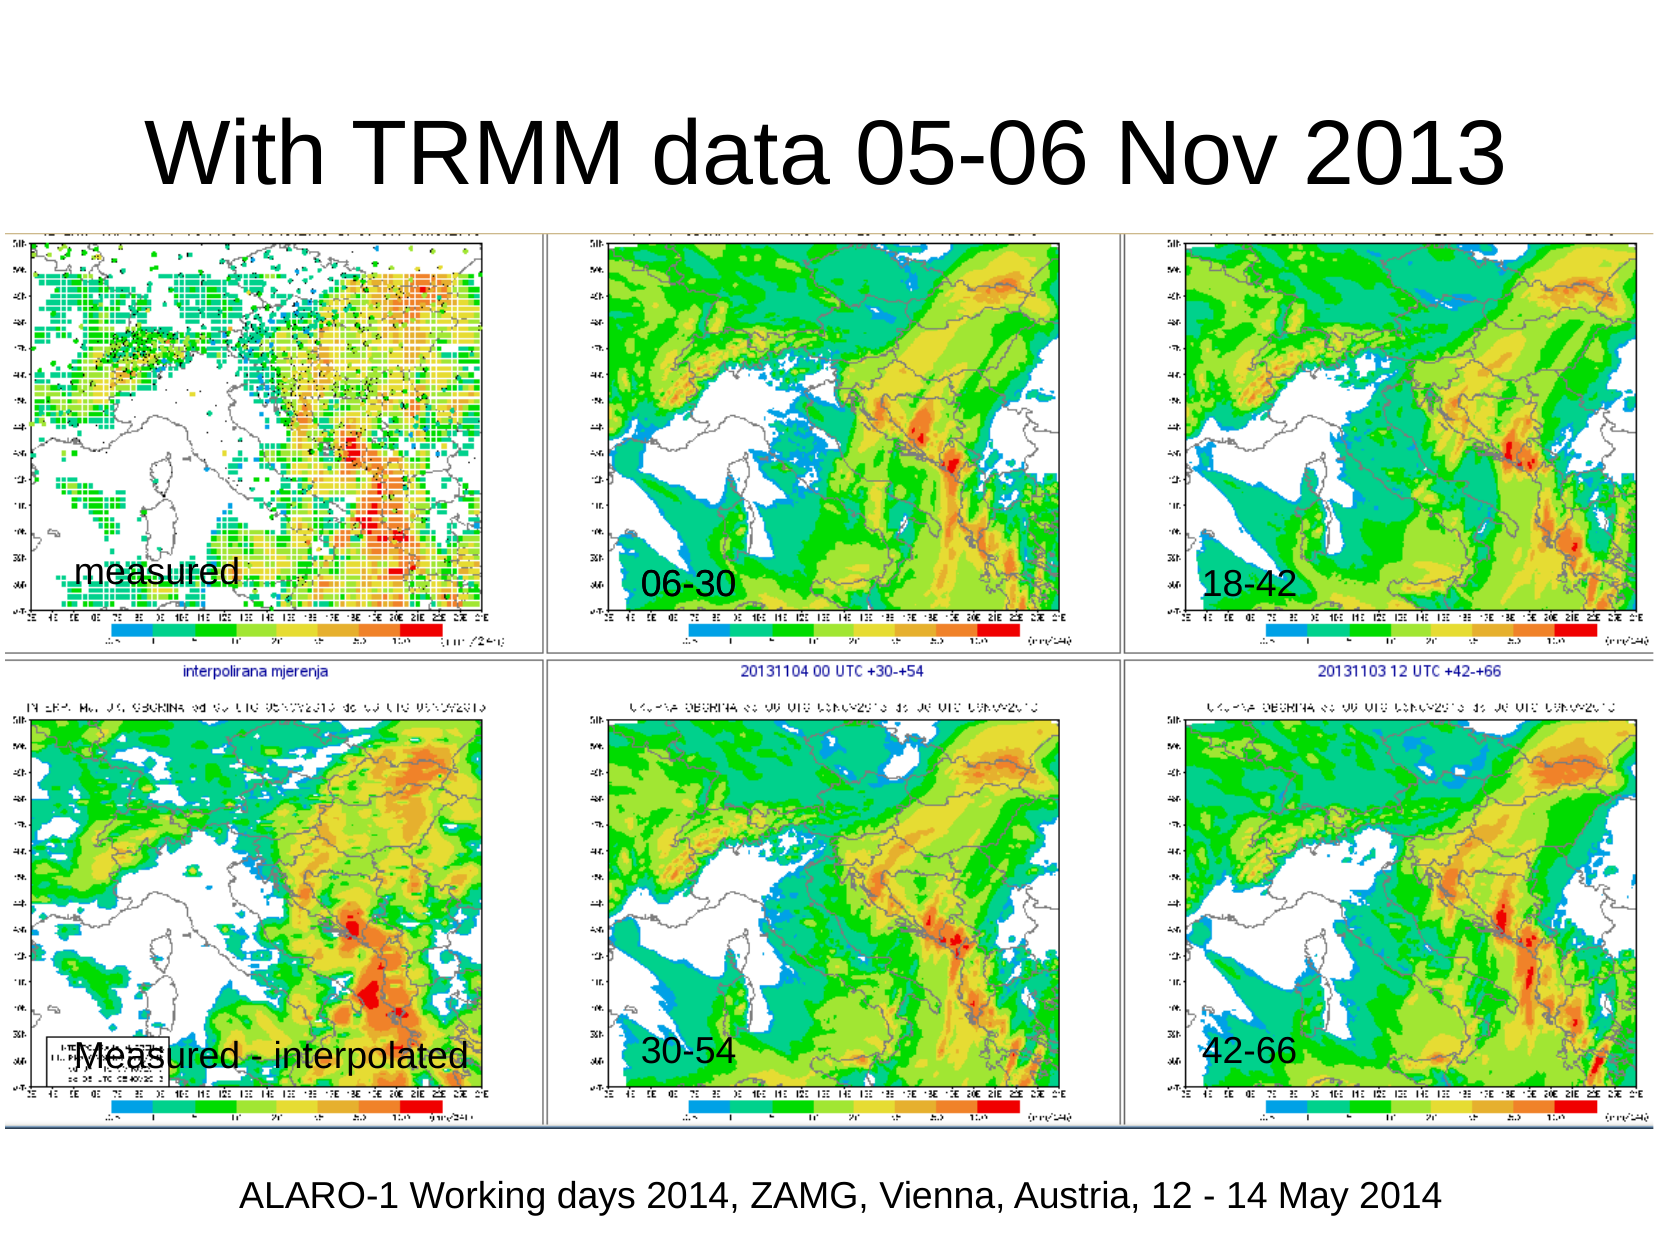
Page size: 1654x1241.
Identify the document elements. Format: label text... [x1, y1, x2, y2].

text_box measured [59, 543, 256, 601]
title With TRMM data 05-06 Nov 2013 [82, 49, 1571, 233]
text_box Measured - interpolated [59, 1027, 484, 1085]
text_box 42-66 [1187, 1021, 1313, 1079]
picture [5, 233, 1654, 1129]
text_box 18-42 [1187, 555, 1313, 612]
text_box ALARO-1 Working days 2014, ZAMG, Vienna, Austria, 12 - 14 May 2014 [224, 1167, 1467, 1225]
text_box 30-54 [626, 1021, 752, 1079]
text_box 06-30 [626, 555, 752, 612]
